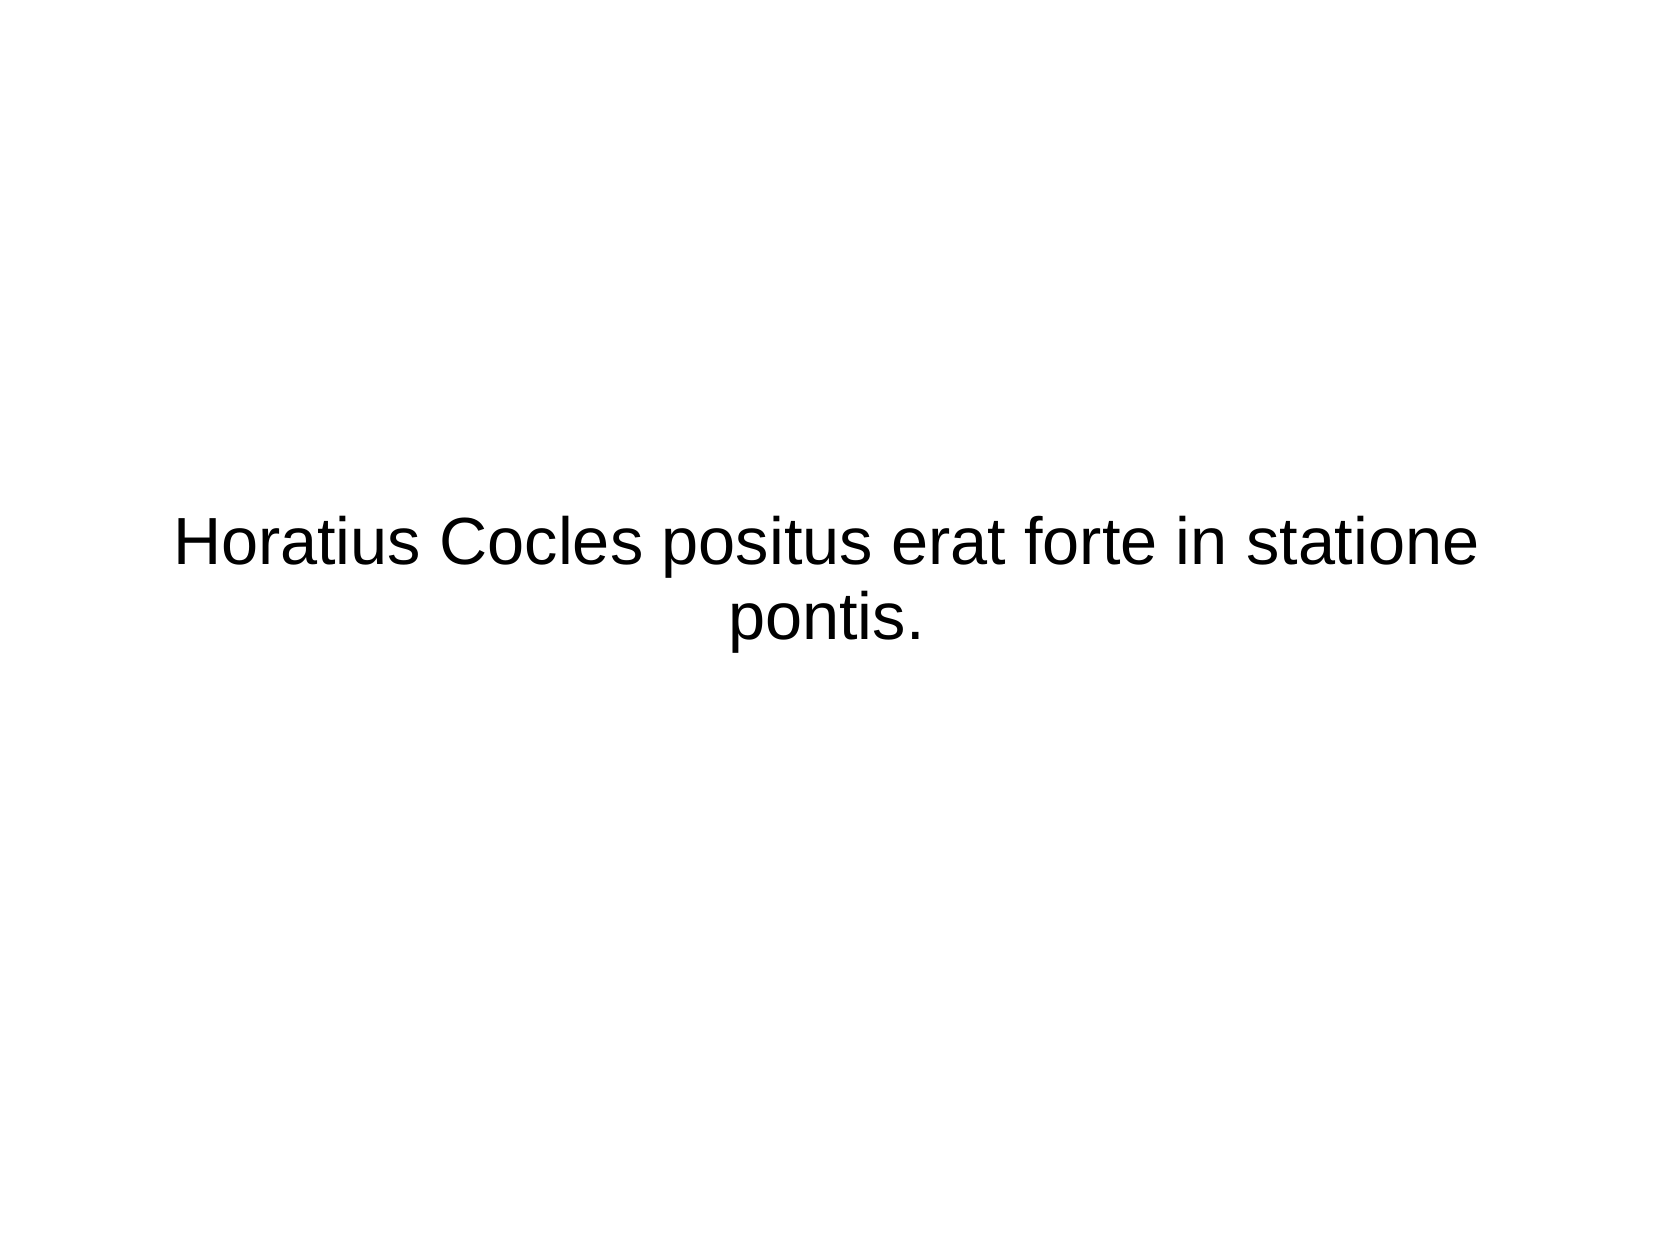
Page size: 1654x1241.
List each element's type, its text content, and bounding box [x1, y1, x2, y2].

subtitle Horatius Cocles positus erat forte in statione pontis. [82, 49, 1571, 1109]
